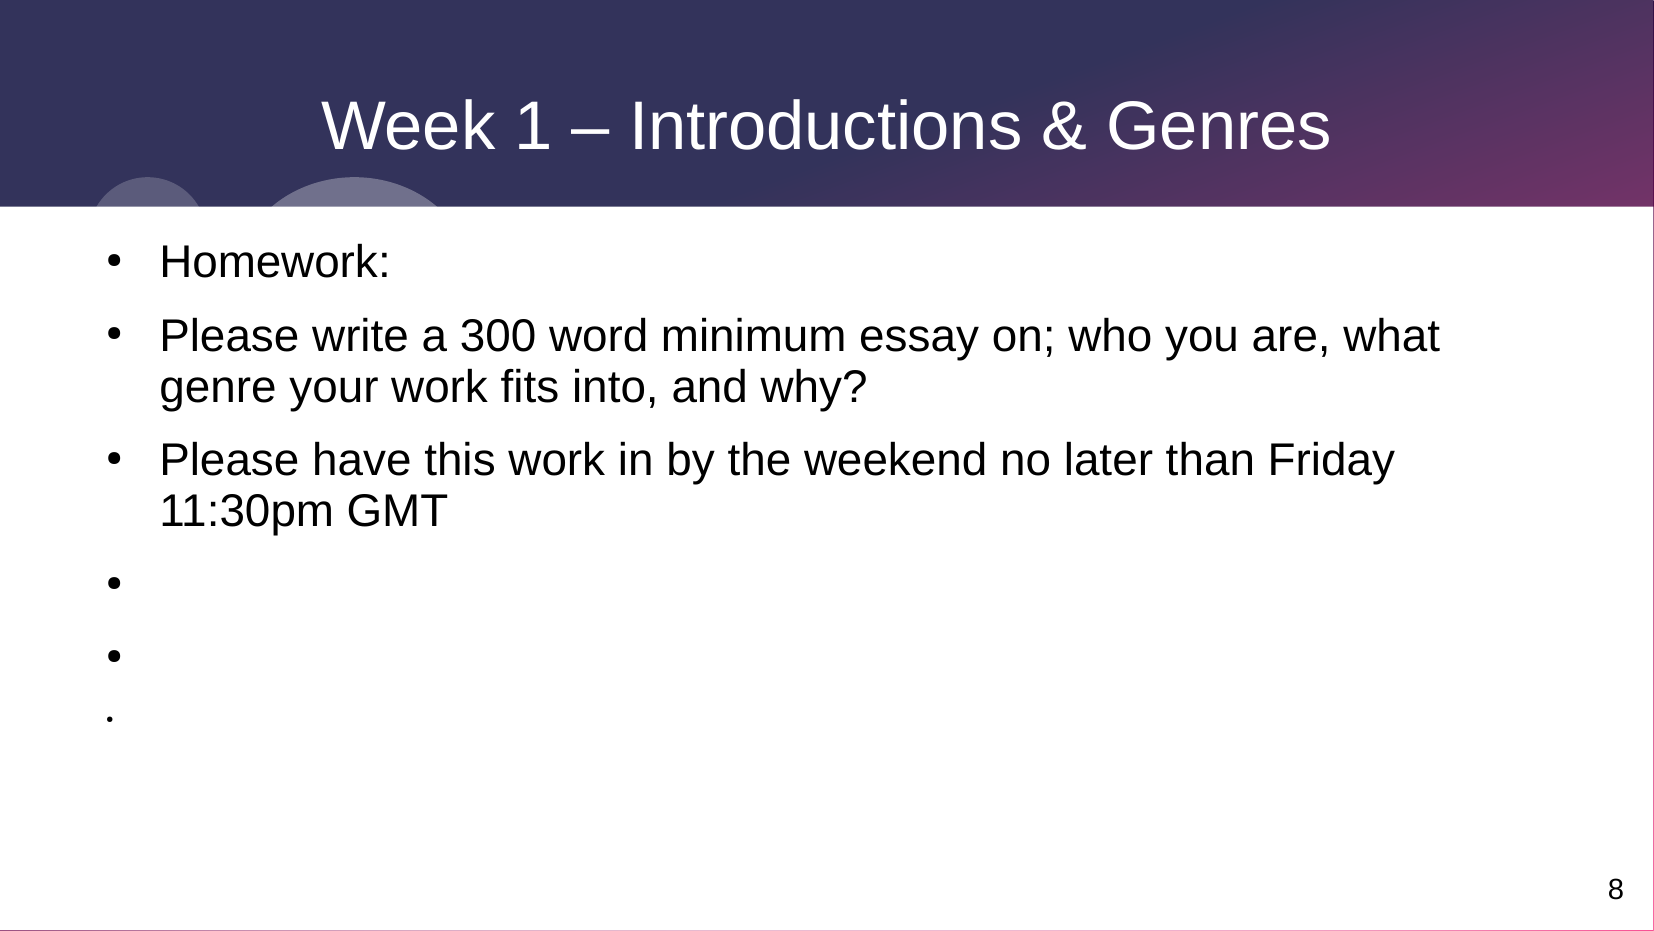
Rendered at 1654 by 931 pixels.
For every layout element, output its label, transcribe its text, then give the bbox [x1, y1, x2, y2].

list Homework: Please write a 300 word minimum essay on; who you are, what genre your work fits into, and why? Please have this work in by the weekend no later than Friday 11:30pm GMT [88, 236, 1565, 827]
title Week 1 – Introductions & Genres [88, 44, 1565, 207]
